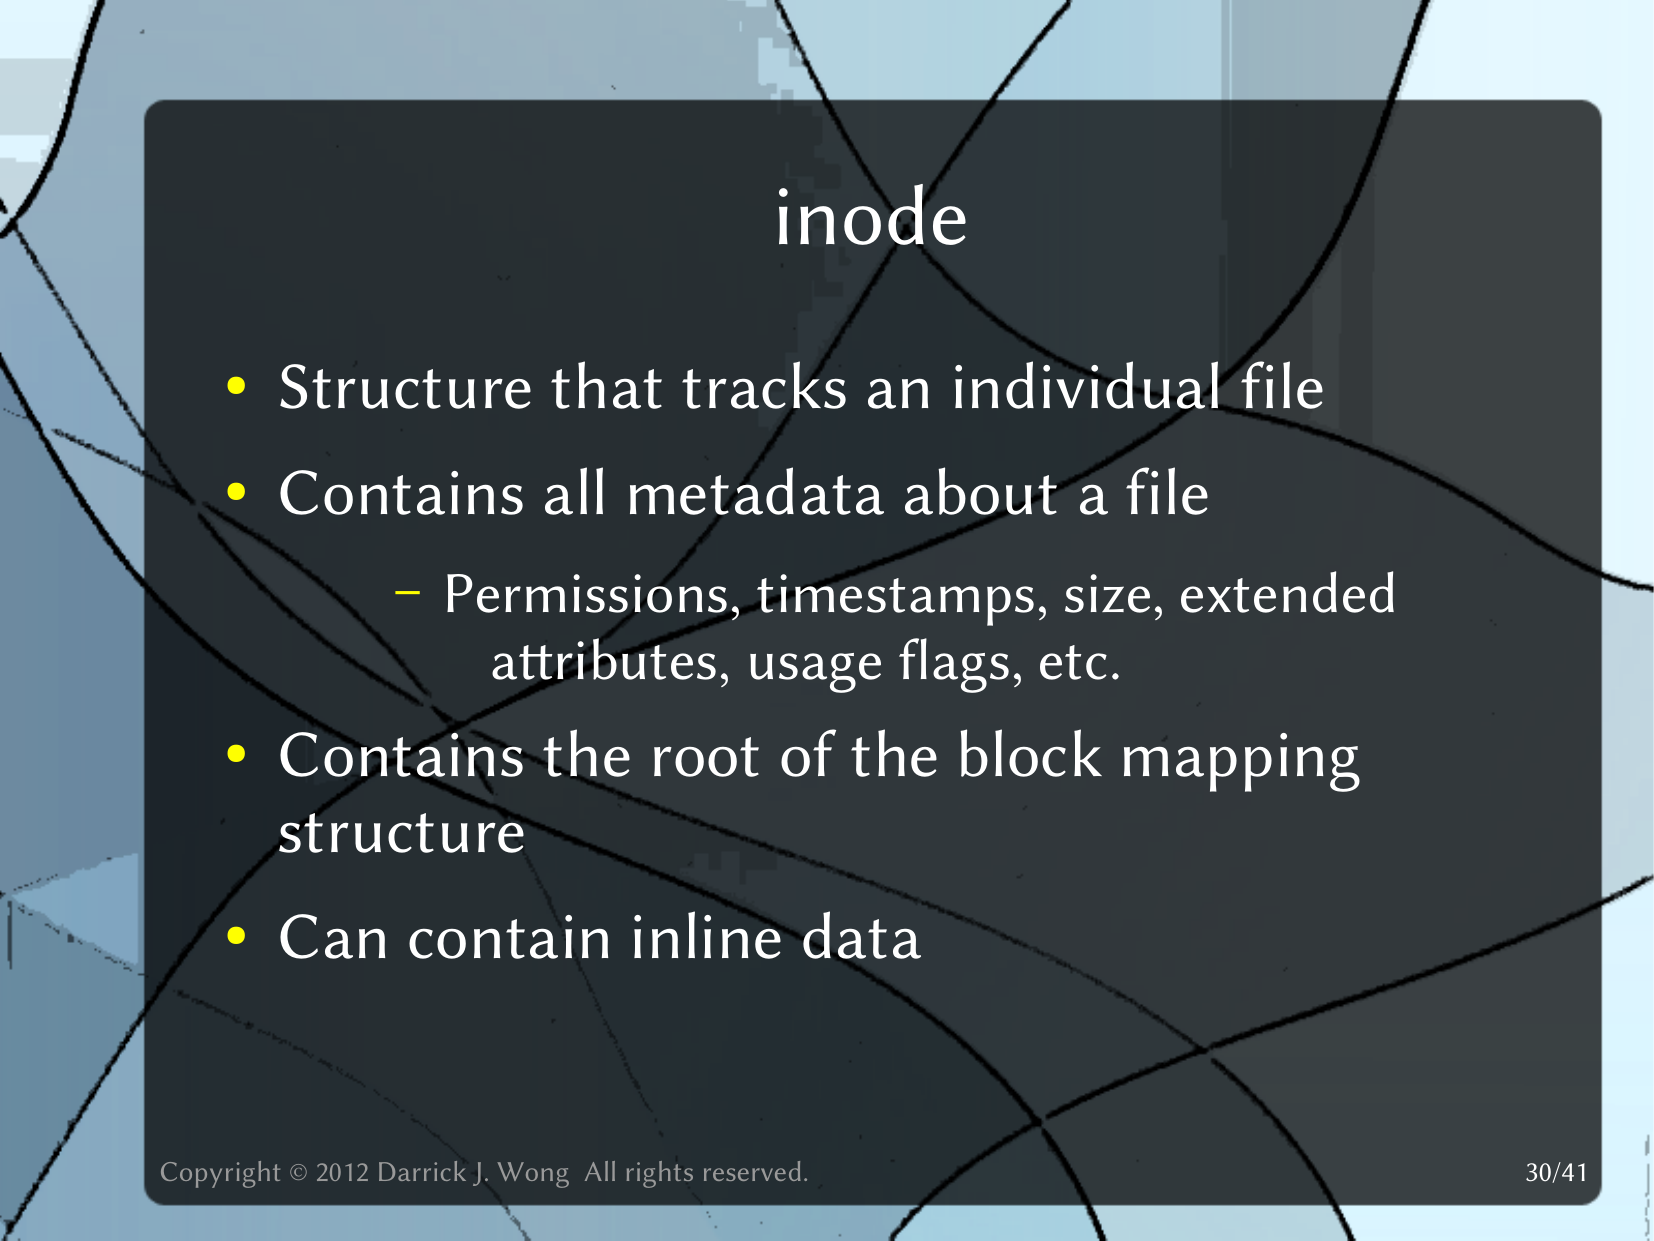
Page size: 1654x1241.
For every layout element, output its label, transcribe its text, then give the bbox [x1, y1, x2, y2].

title inode [159, 108, 1583, 325]
picture [0, 0, 1654, 1241]
list Structure that tracks an individual file Contains all metadata about a file Permissions, timestamps, size, extended attributes, usage flags, etc. Contains the root of the block mapping structure Can contain inline data [206, 349, 1571, 1069]
